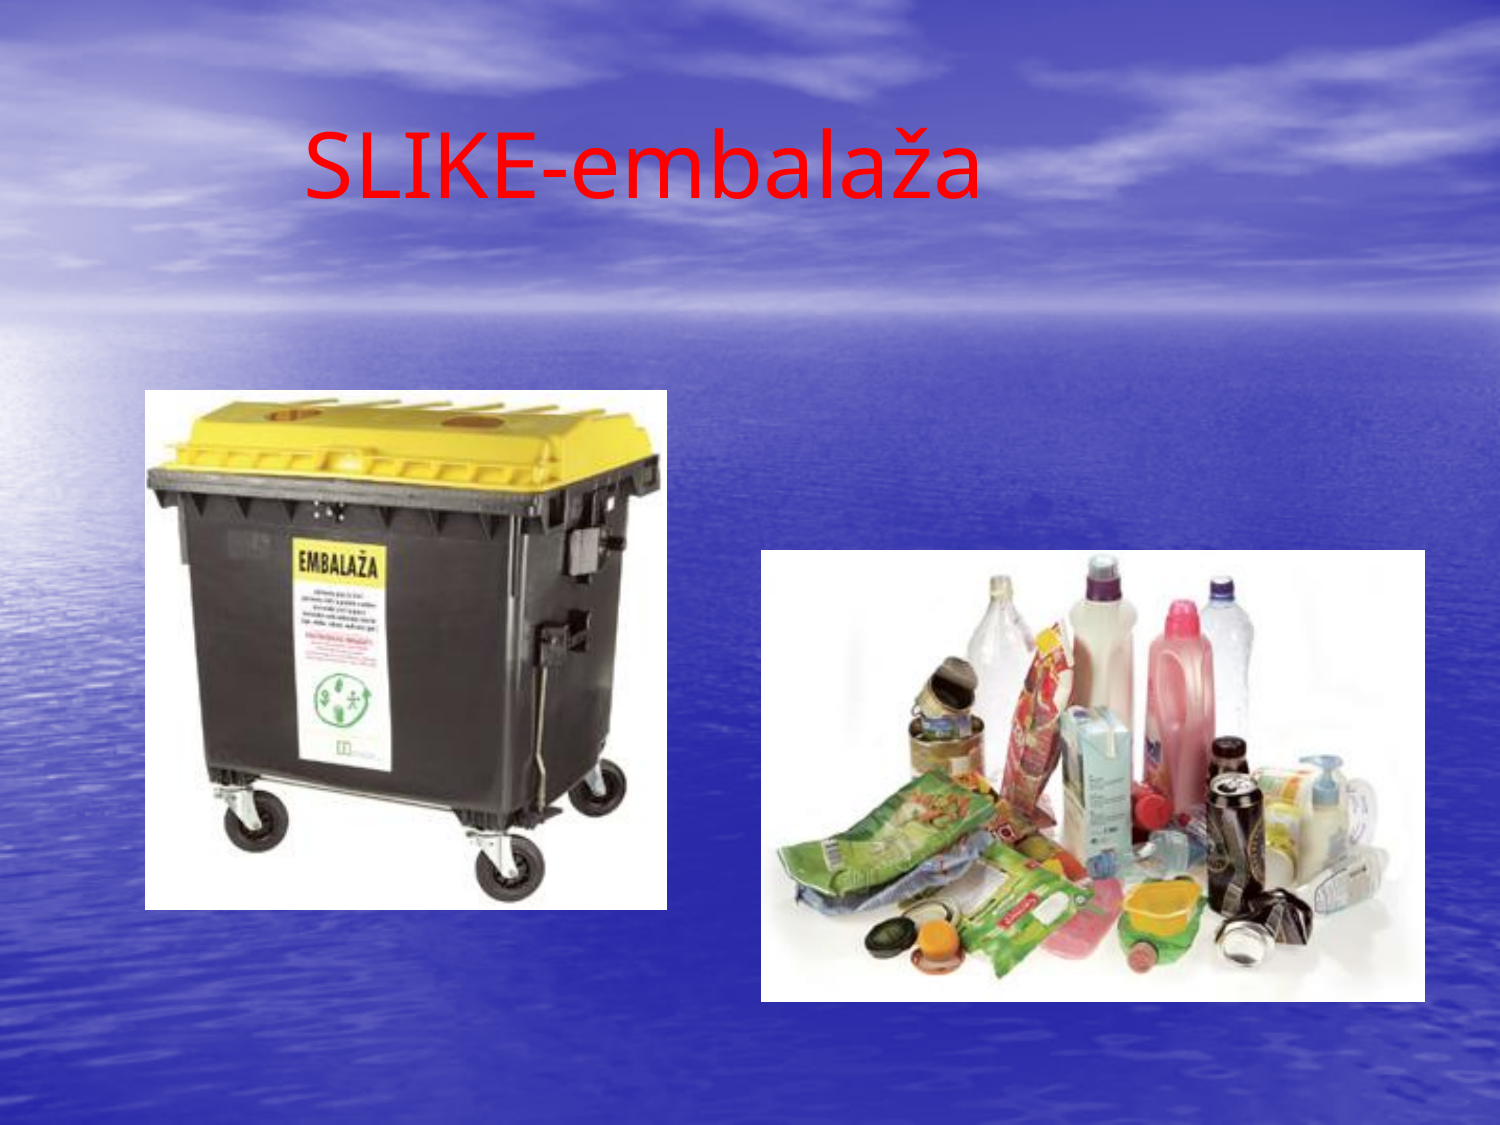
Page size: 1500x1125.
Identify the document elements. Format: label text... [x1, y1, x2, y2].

title SLIKE-embalaža [75, 47, 1425, 275]
picture [0, 0, 1500, 1125]
